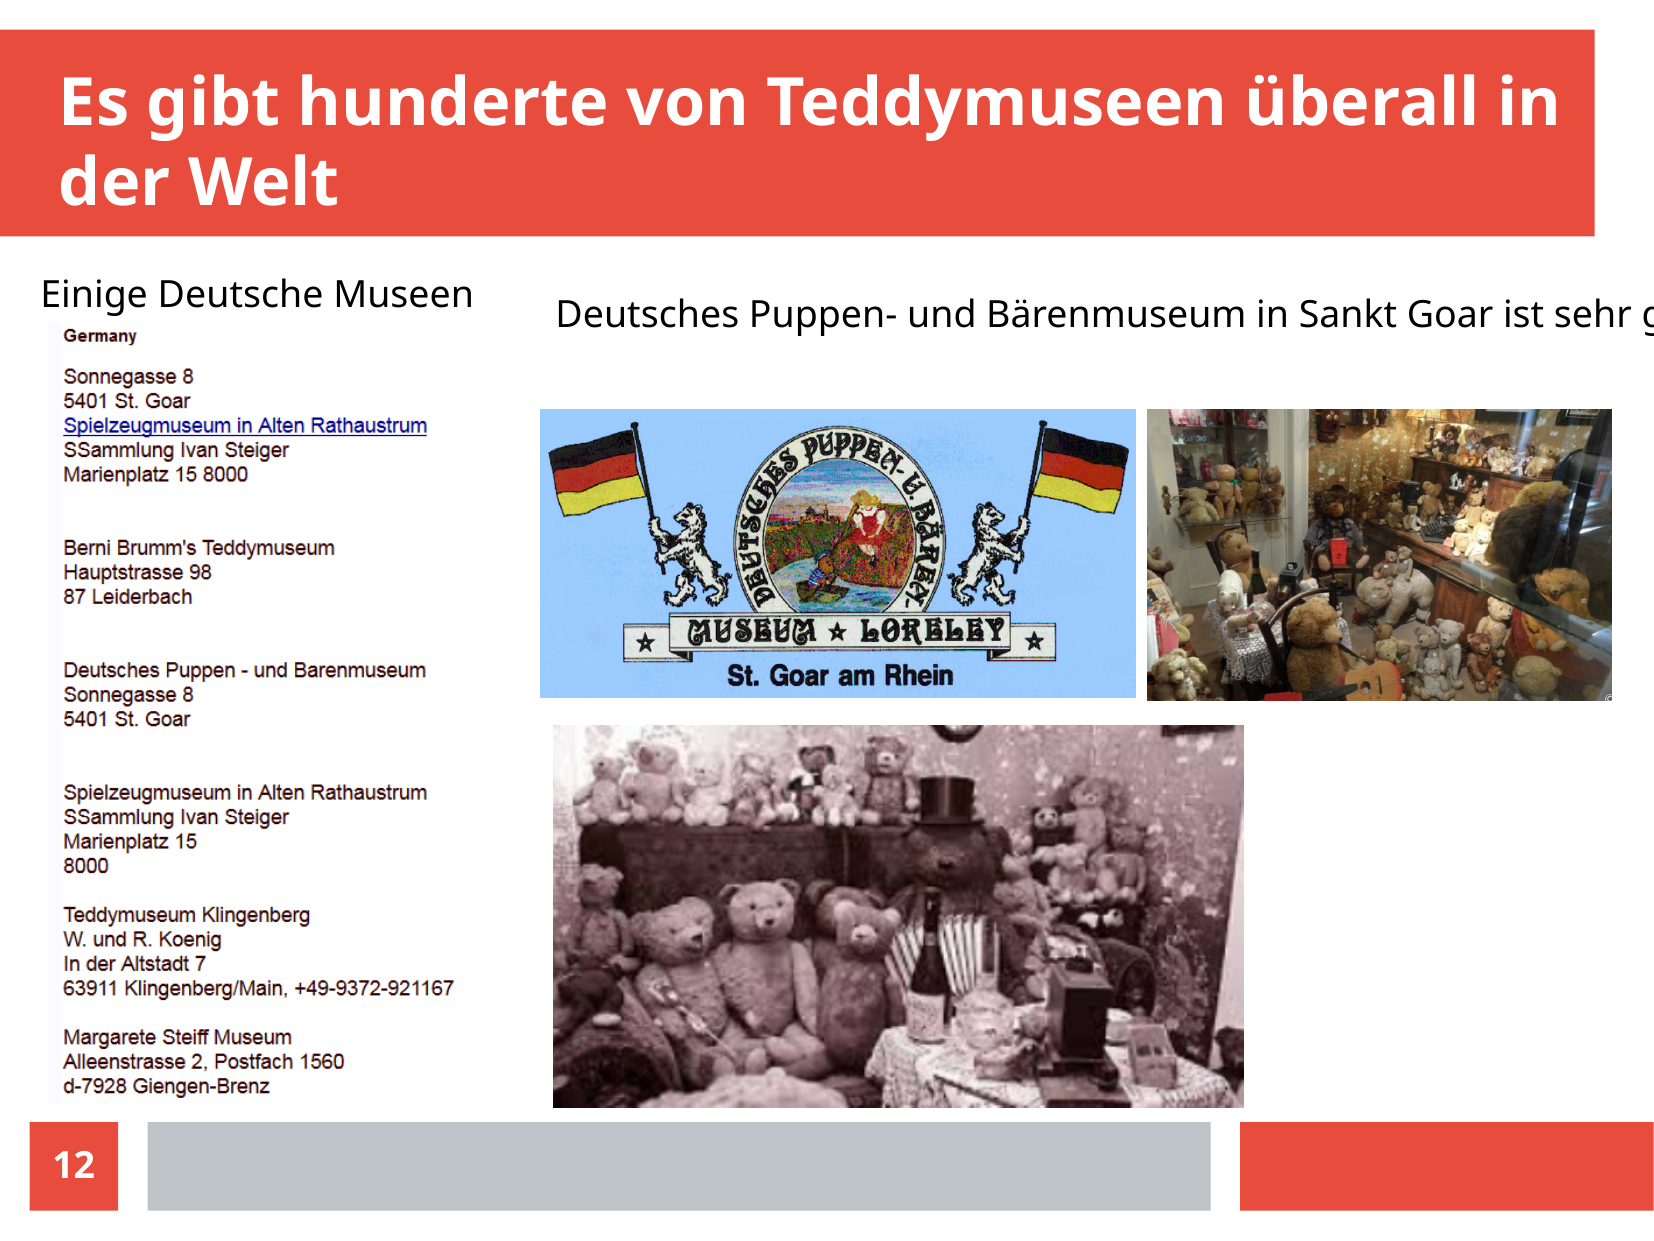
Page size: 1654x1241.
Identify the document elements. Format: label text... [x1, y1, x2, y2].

text_box [29, 1122, 119, 1211]
picture [540, 409, 1136, 698]
picture [1147, 409, 1612, 701]
picture [47, 322, 470, 1105]
picture [553, 725, 1244, 1109]
title Es gibt hunderte von Teddymuseen überall in der Welt [59, 59, 1595, 207]
text_box Deutsches Puppen- und Bärenmuseum in Sankt Goar ist sehr gut und ein Besuch Wert [540, 279, 1579, 390]
text_box Einige Deutsche Museen [25, 260, 433, 323]
